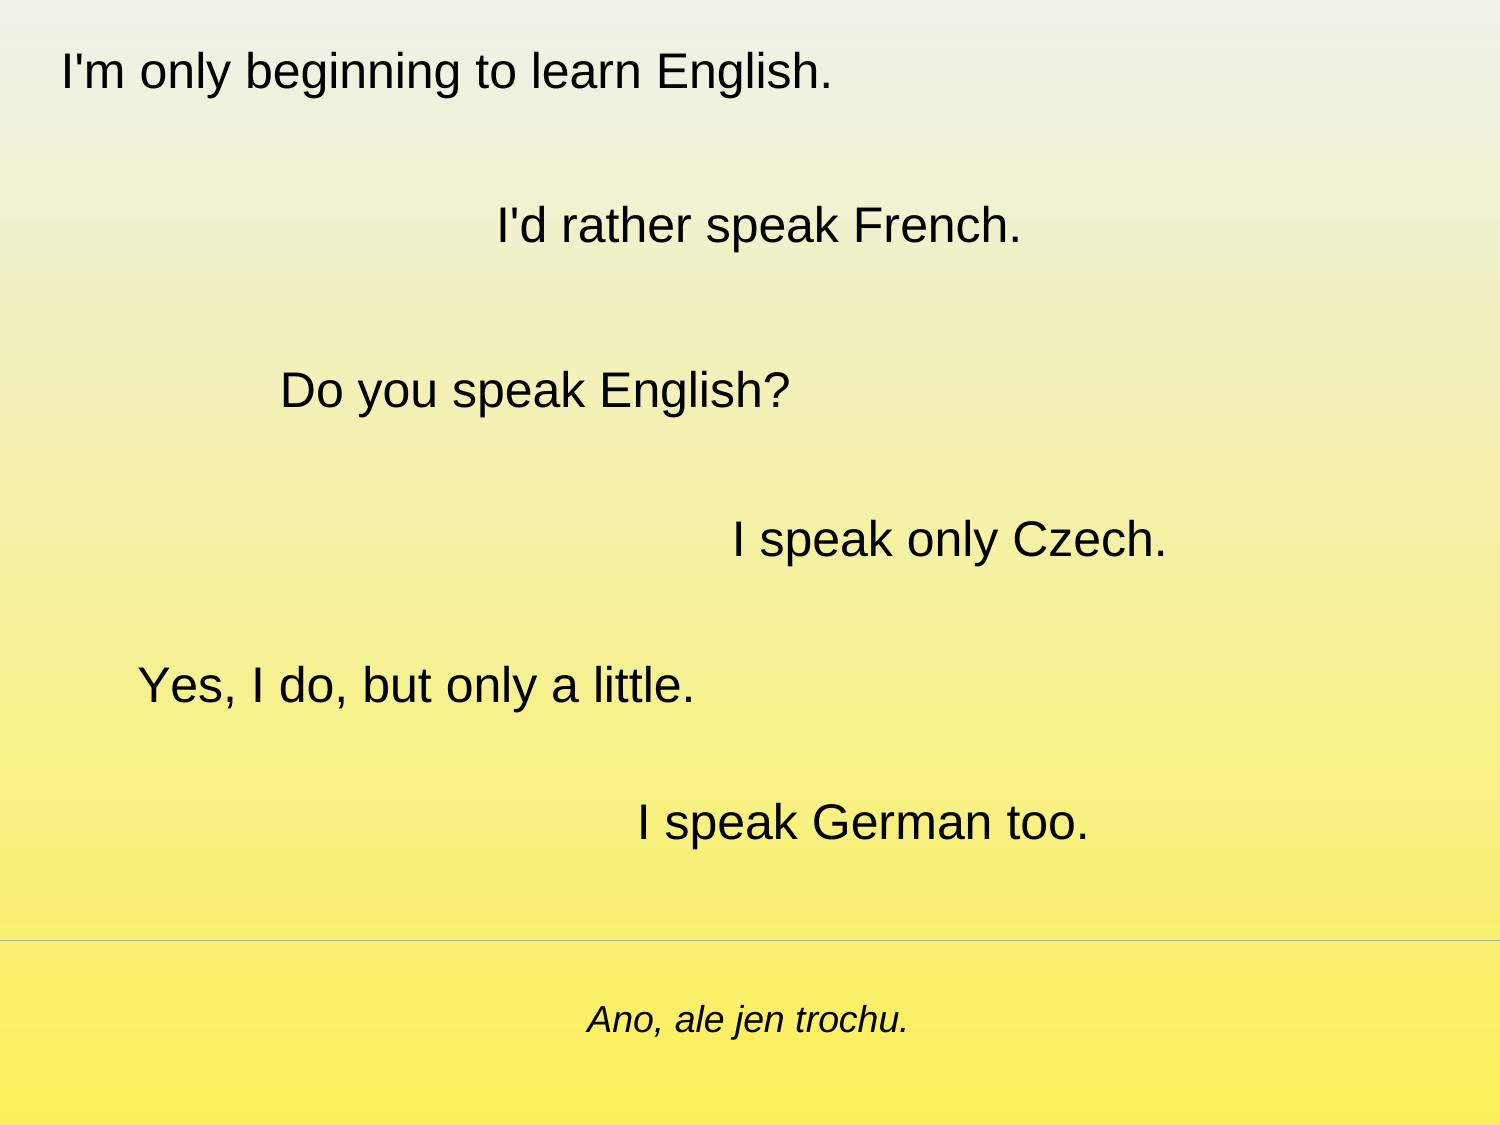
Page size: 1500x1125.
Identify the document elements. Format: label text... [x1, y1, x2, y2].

text_box Yes, I do, but only a little. [122, 645, 712, 721]
text_box Do you speak English? [265, 349, 806, 426]
text_box I speak German too. [622, 781, 1106, 858]
text_box Ano, ale jen trochu. [572, 987, 925, 1049]
text_box I'm only beginning to learn English. [45, 30, 849, 107]
text_box I'd rather speak French. [481, 184, 1038, 261]
text_box I speak only Czech. [717, 498, 1184, 575]
